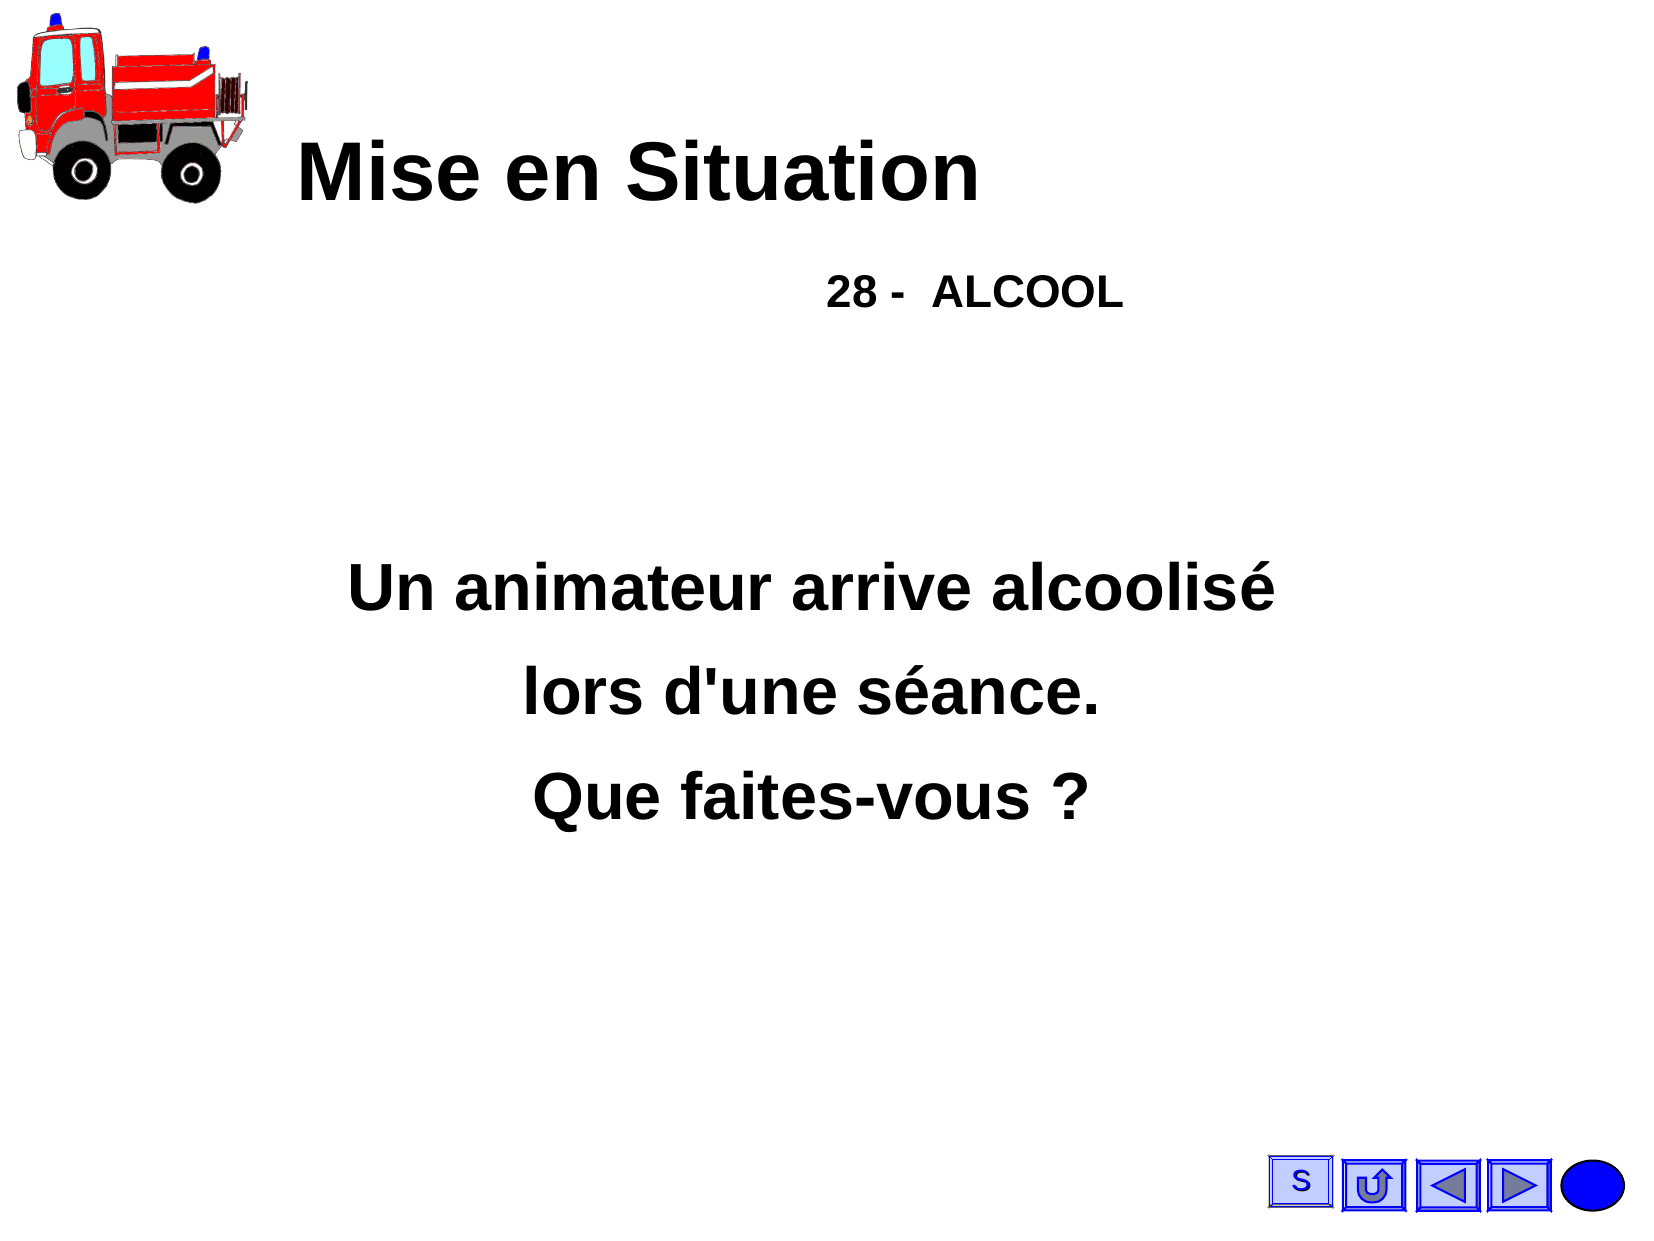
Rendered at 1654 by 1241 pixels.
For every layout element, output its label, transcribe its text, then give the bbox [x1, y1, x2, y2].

picture [8, 8, 257, 216]
list Un animateur arrive alcoolisé lors d'une séance. Que faites-vous ? [147, 295, 1477, 1049]
text_box Mise en Situation [281, 118, 1020, 227]
text_box [1561, 1160, 1625, 1211]
text_box 28 - ALCOOL [826, 265, 1654, 371]
